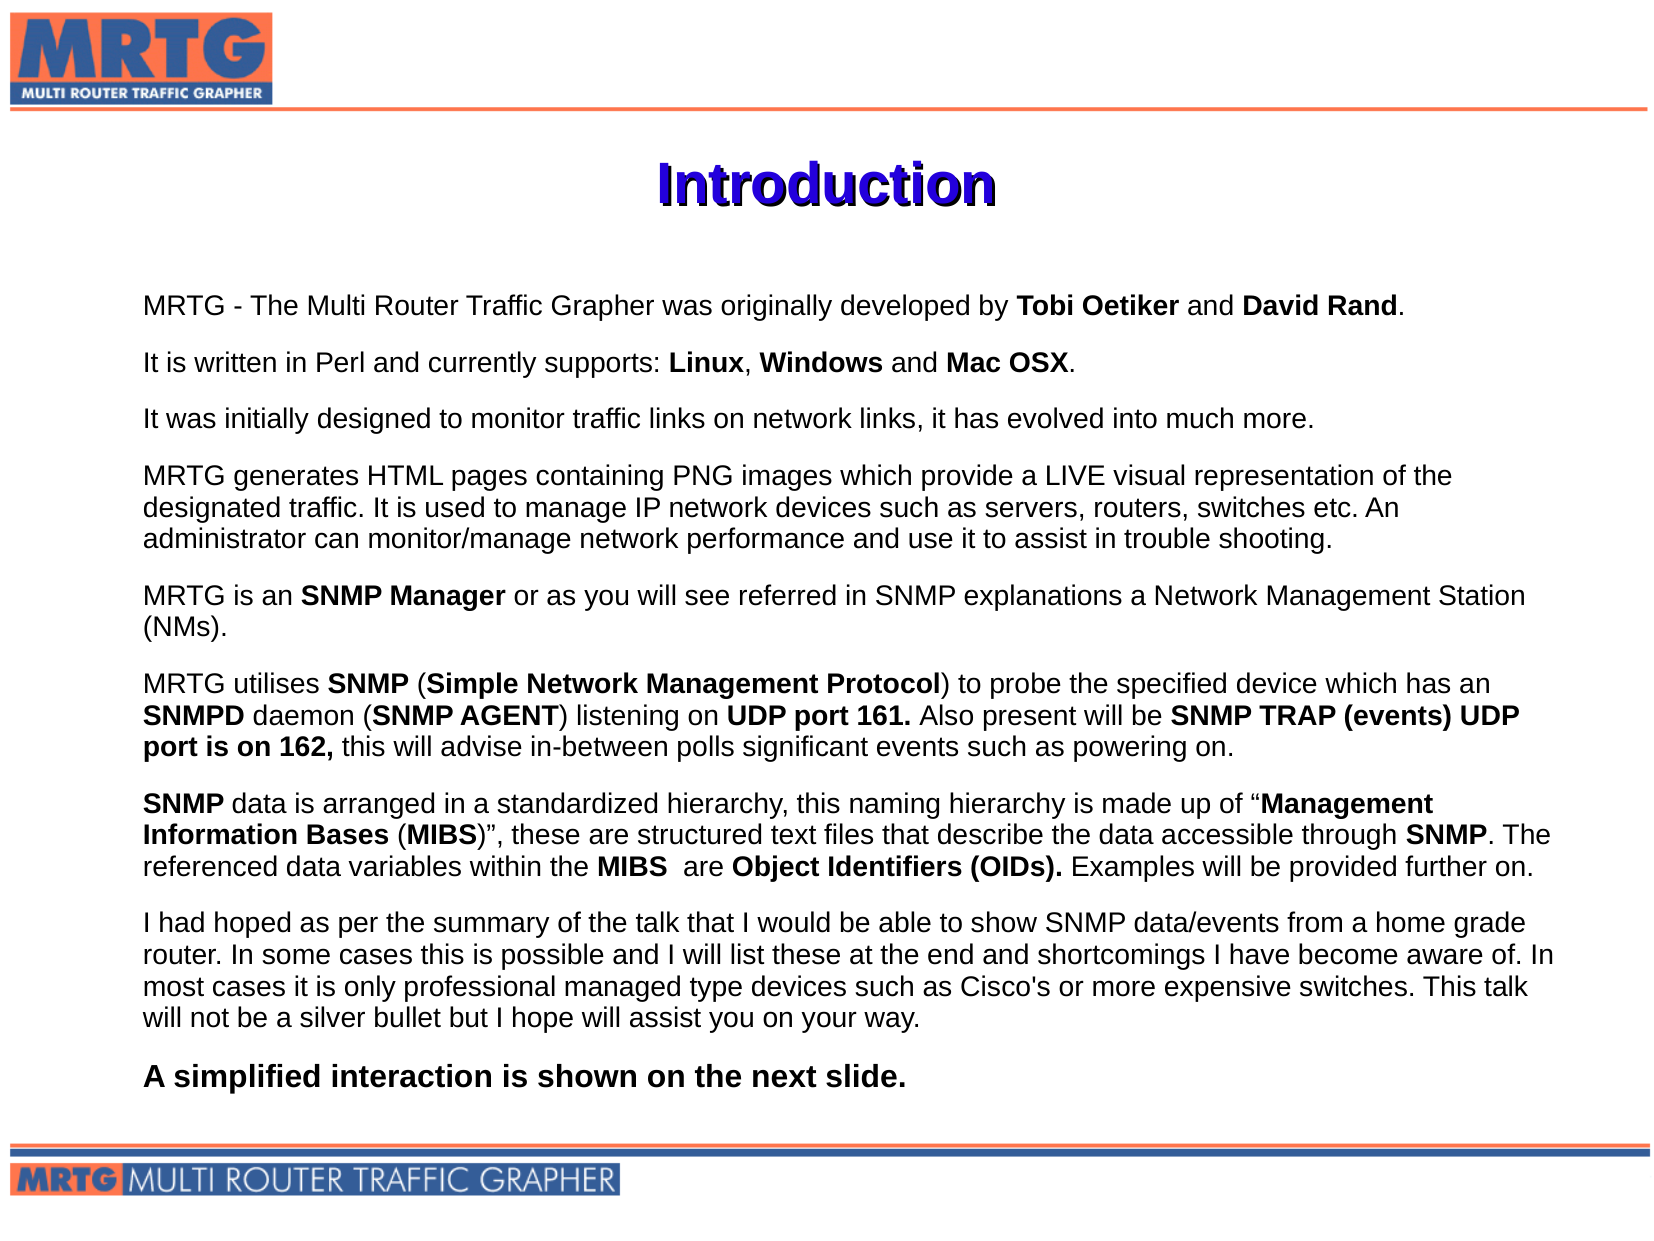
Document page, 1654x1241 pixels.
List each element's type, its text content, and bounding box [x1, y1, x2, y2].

picture [0, 1, 1654, 119]
title Introduction [82, 49, 1571, 257]
list MRTG - The Multi Router Traffic Grapher was originally developed by Tobi Oetiker and David Rand. It is written in Perl and currently supports: Linux, Windows and Mac OSX. It was initially designed to monitor traffic links on network links, it has evolved into much more. MRTG generates HTML pages containing PNG images which provide a LIVE visual representation of the designated traffic. It is used to manage IP network devices such as servers, routers, switches etc. An administrator can monitor/manage network performance and use it to assist in trouble shooting. MRTG is an SNMP Manager or as you will see referred in SNMP explanations a Network Management Station (NMs). MRTG utilises SNMP (Simple Network Management Protocol) to probe the specified device which has an SNMPD daemon (SNMP AGENT) listening on UDP port 161. Also present will be SNMP TRAP (events) UDP port is on 162, this will advise in-between polls significant events such as powering on. SNMP data is arranged in a standardized hierarchy, this naming hierarchy is made up of “Management Information Bases (MIBS)”, these are structured text files that describe the data accessible through SNMP. The referenced data variables within the MIBS are Object Identifiers (OIDs). Examples will be provided further on. I had hoped as per the summary of the talk that I would be able to show SNMP data/events from a home grade router. In some cases this is possible and I will list these at the end and shortcomings I have become aware of. In most cases it is only professional managed type devices such as Cisco's or more expensive switches. This talk will not be a silver bullet but I hope will assist you on your way. A simplified interaction is shown on the next slide. [82, 290, 1571, 1109]
picture [0, 1136, 1654, 1241]
